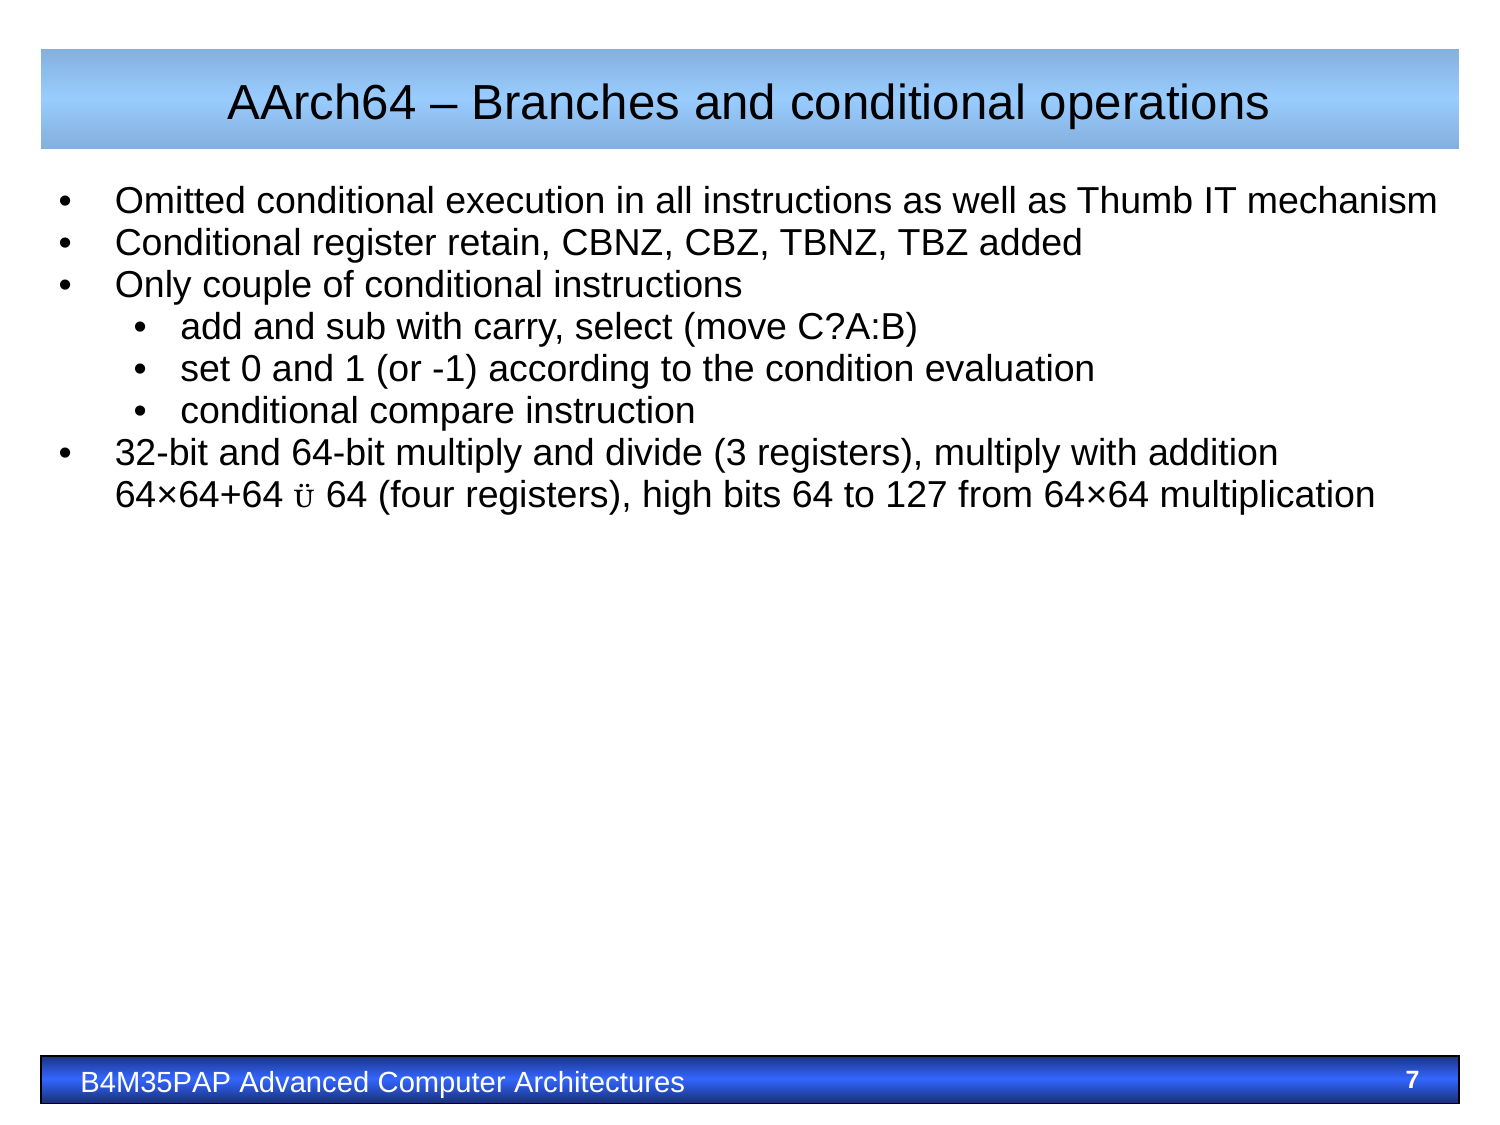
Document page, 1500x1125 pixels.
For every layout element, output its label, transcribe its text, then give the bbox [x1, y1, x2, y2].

title AArch64 – Branches and conditional operations [41, 49, 1459, 149]
text_box Omitted conditional execution in all instructions as well as Thumb IT mechanism Conditional register retain, CBNZ, CBZ, TBNZ, TBZ added Only couple of conditional instructions add and sub with carry, select (move C?A:B) set 0 and 1 (or -1) according to the condition evaluation conditional compare instruction 32-bit and 64-bit multiply and divide (3 registers), multiply with addition 64×64+64  64 (four registers), high bits 64 to 127 from 64×64 multiplication [43, 172, 1457, 916]
